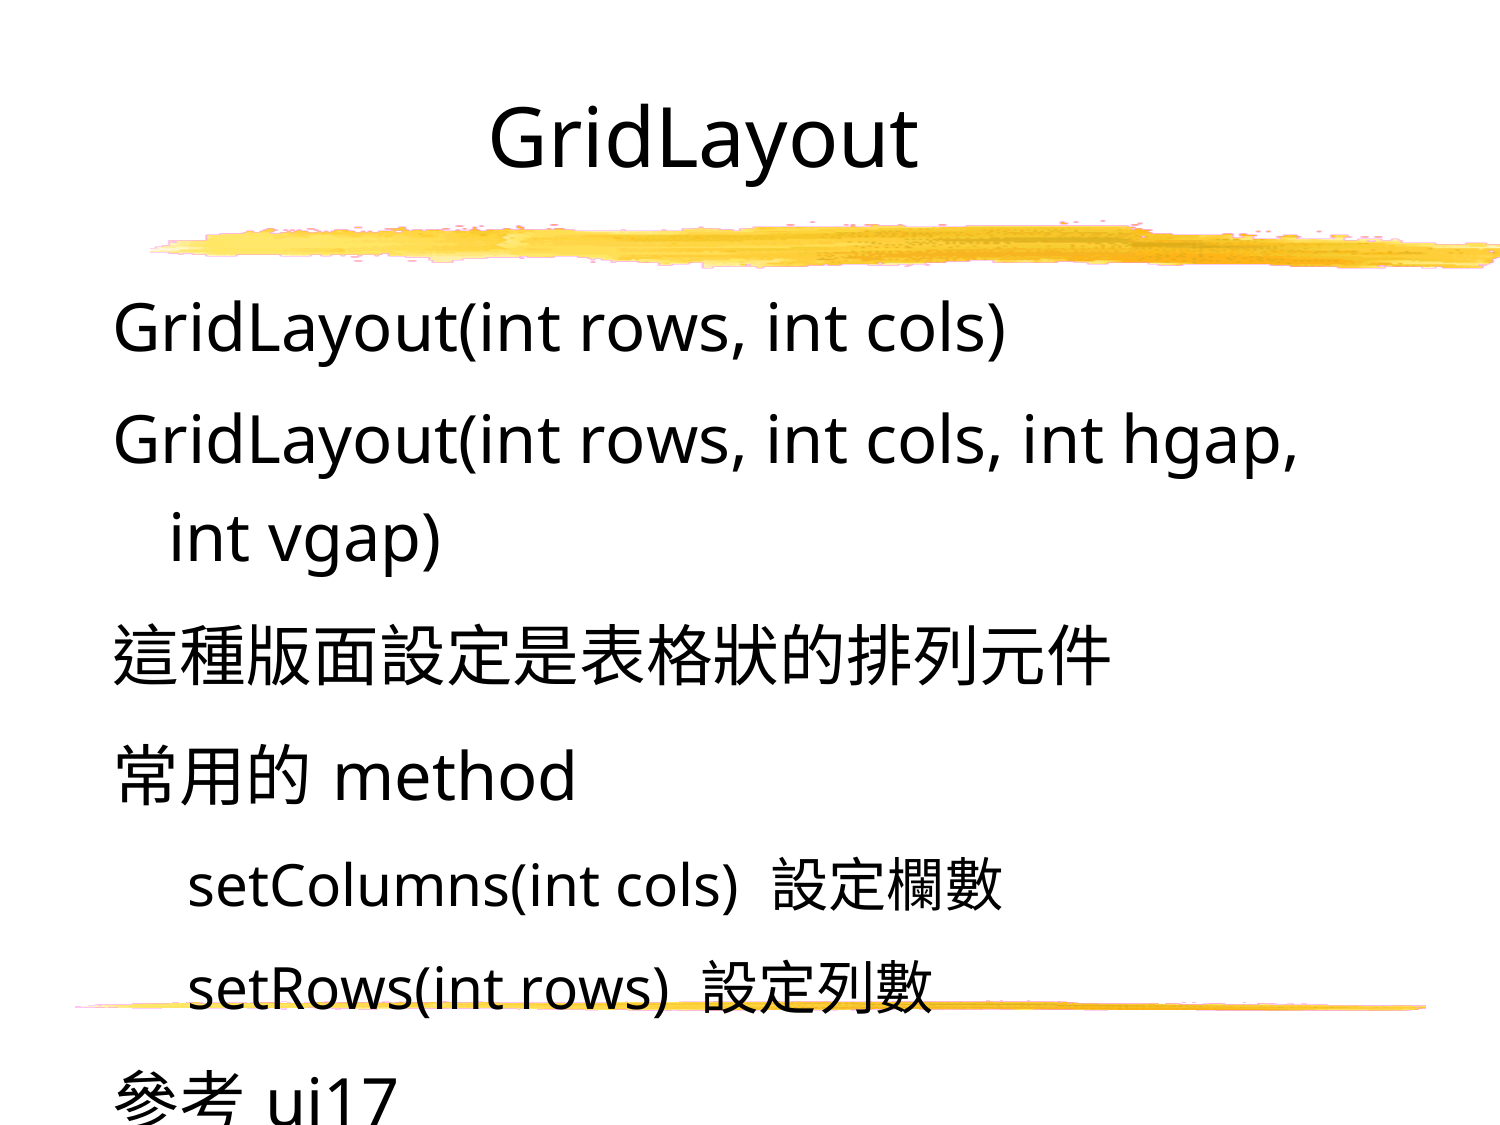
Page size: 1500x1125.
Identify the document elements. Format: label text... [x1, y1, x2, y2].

picture [898, 1000, 915, 1009]
picture [888, 1000, 897, 1005]
picture [743, 1000, 768, 1013]
picture [827, 1000, 866, 1013]
picture [723, 1000, 735, 1009]
picture [728, 1007, 750, 1013]
picture [789, 1000, 834, 1013]
picture [315, 1000, 330, 1005]
picture [884, 1009, 904, 1013]
picture [922, 999, 1426, 1013]
picture [663, 1000, 705, 1013]
picture [765, 1001, 795, 1013]
picture [869, 1000, 889, 1013]
picture [777, 1000, 785, 1006]
list GridLayout(int rows, int cols) GridLayout(int rows, int cols, int hgap, int vgap) 這種版面設定是表格狀的排列元件 常用的method setColumns(int cols) 設定欄數 setRows(int rows) 設定列數 參考ui17 [112, 272, 1388, 1000]
picture [150, 215, 1500, 279]
picture [907, 1002, 927, 1013]
picture [75, 999, 421, 1013]
picture [709, 1000, 719, 1006]
title GridLayout [66, 35, 1342, 225]
picture [553, 1000, 568, 1005]
picture [422, 1000, 661, 1013]
